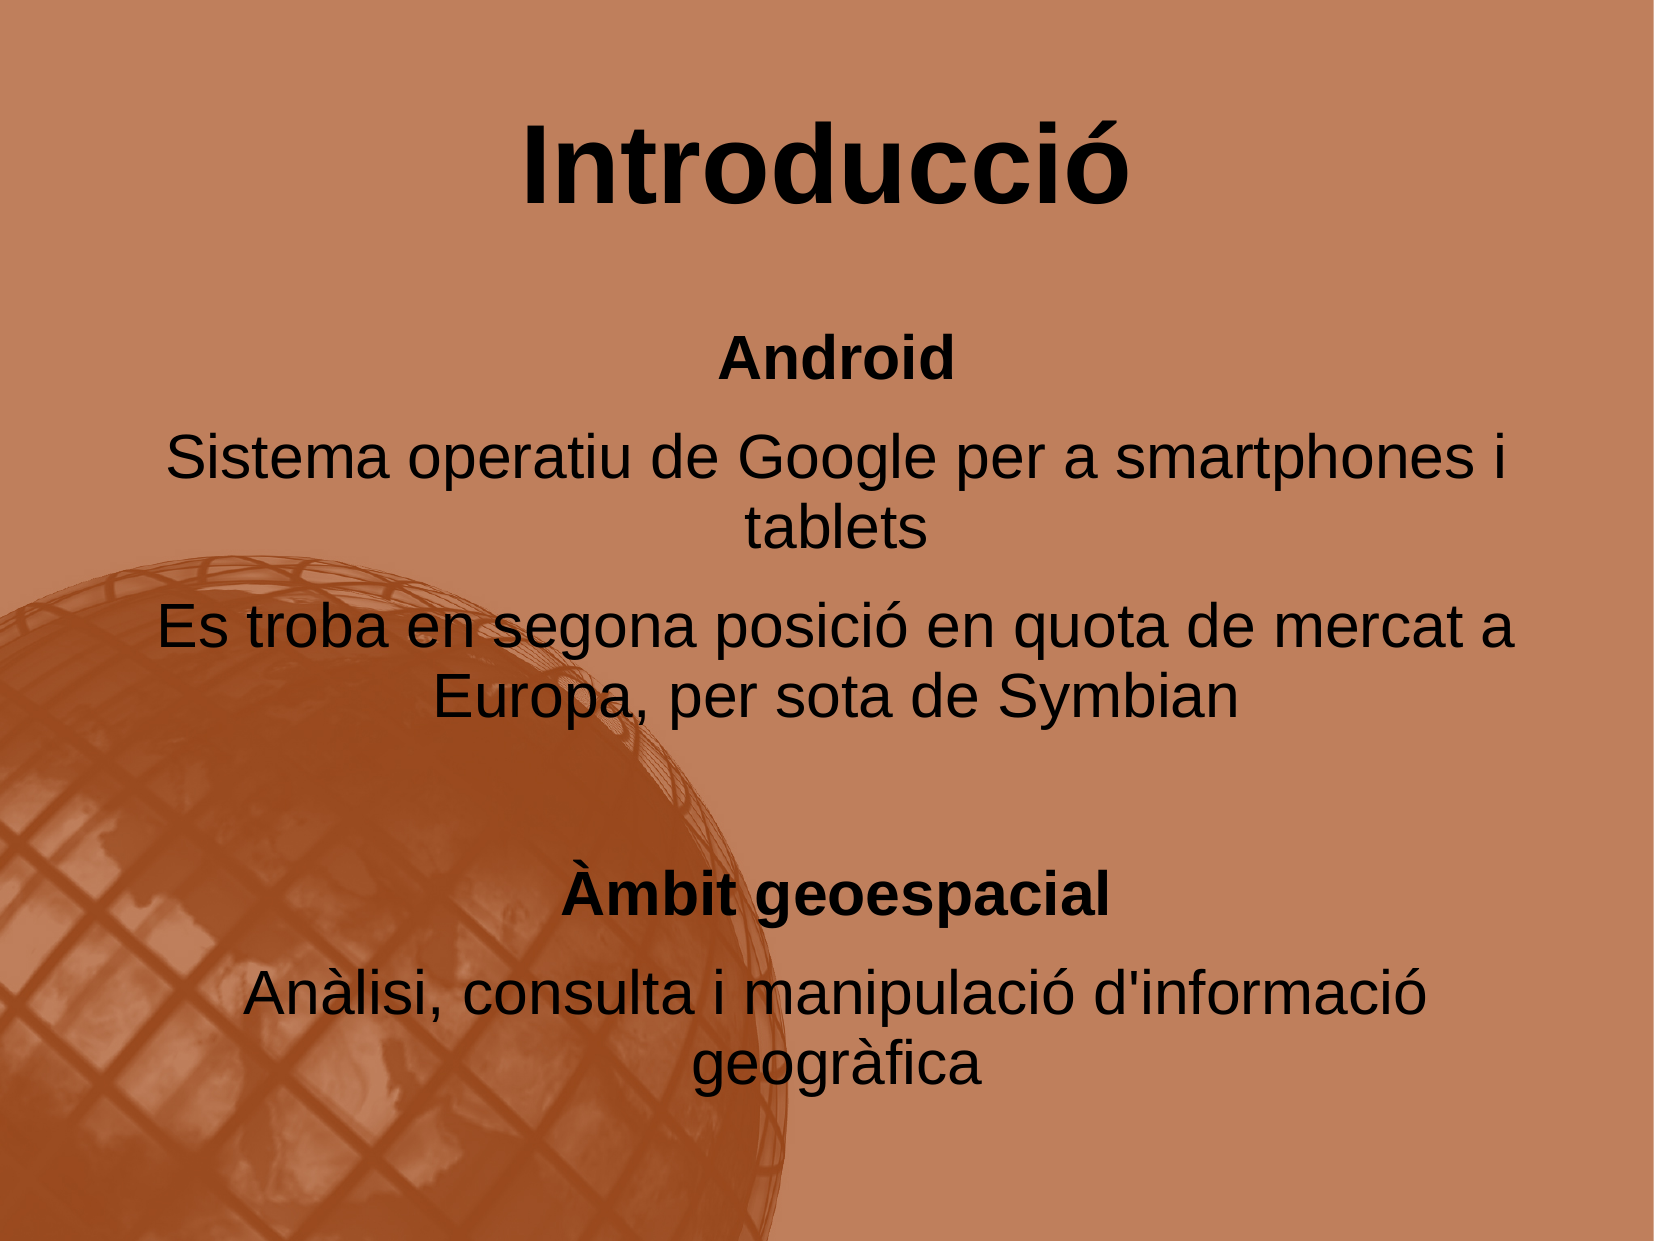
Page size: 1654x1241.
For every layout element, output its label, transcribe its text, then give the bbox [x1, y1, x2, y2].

picture [0, 0, 1654, 1241]
list Android Sistema operatiu de Google per a smartphones i tablets Es troba en segona posició en quota de mercat a Europa, per sota de Symbian Àmbit geoespacial Anàlisi, consulta i manipulació d'informació geogràfica [57, 322, 1546, 1201]
title Introducció [82, 60, 1571, 268]
